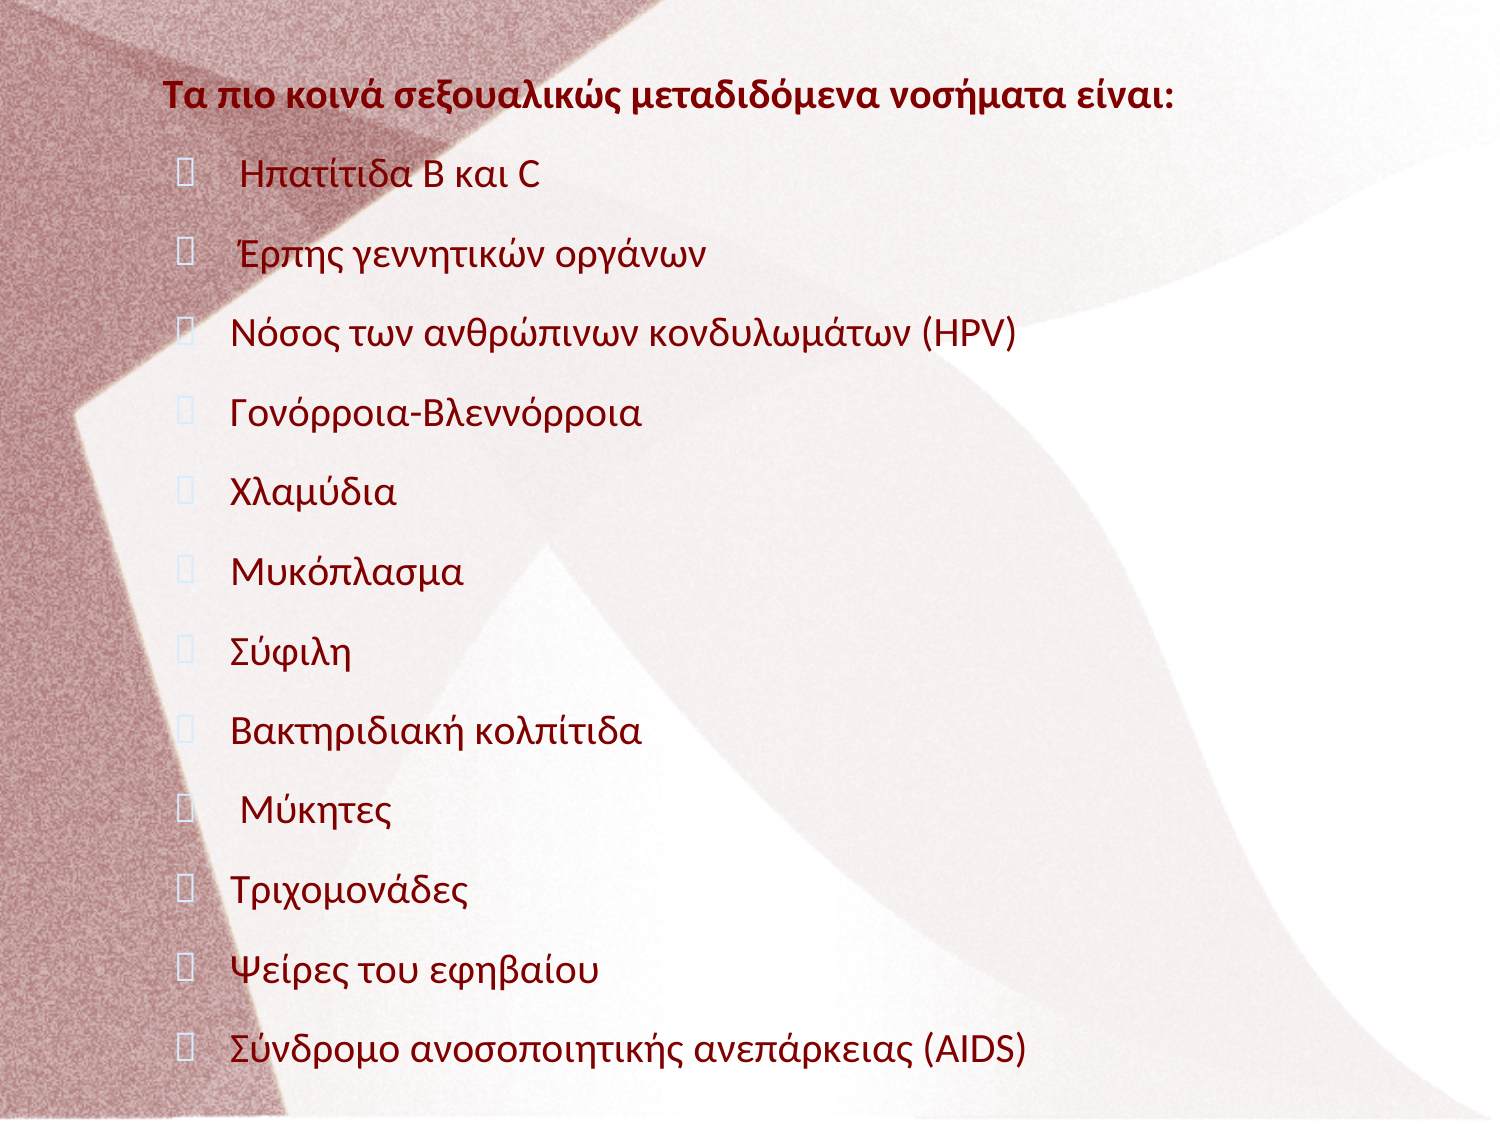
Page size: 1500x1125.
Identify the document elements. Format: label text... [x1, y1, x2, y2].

list Τα πιο κοινά σεξουαλικώς μεταδιδόμενα νοσήματα είναι: Ηπατίτιδα Β και C Έρπης γεννητικών οργάνων Νόσος των ανθρώπινων κονδυλωμάτων (HPV) Γονόρροια-Βλεννόρροια Χλαμύδια Μυκόπλασμα Σύφιλη Βακτηριδιακή κολπίτιδα Μύκητες Τριχομονάδες Ψείρες του εφηβαίου Σύνδρομο ανοσοποιητικής ανεπάρκειας (AIDS) [147, 59, 1423, 988]
picture [0, 0, 1500, 1125]
